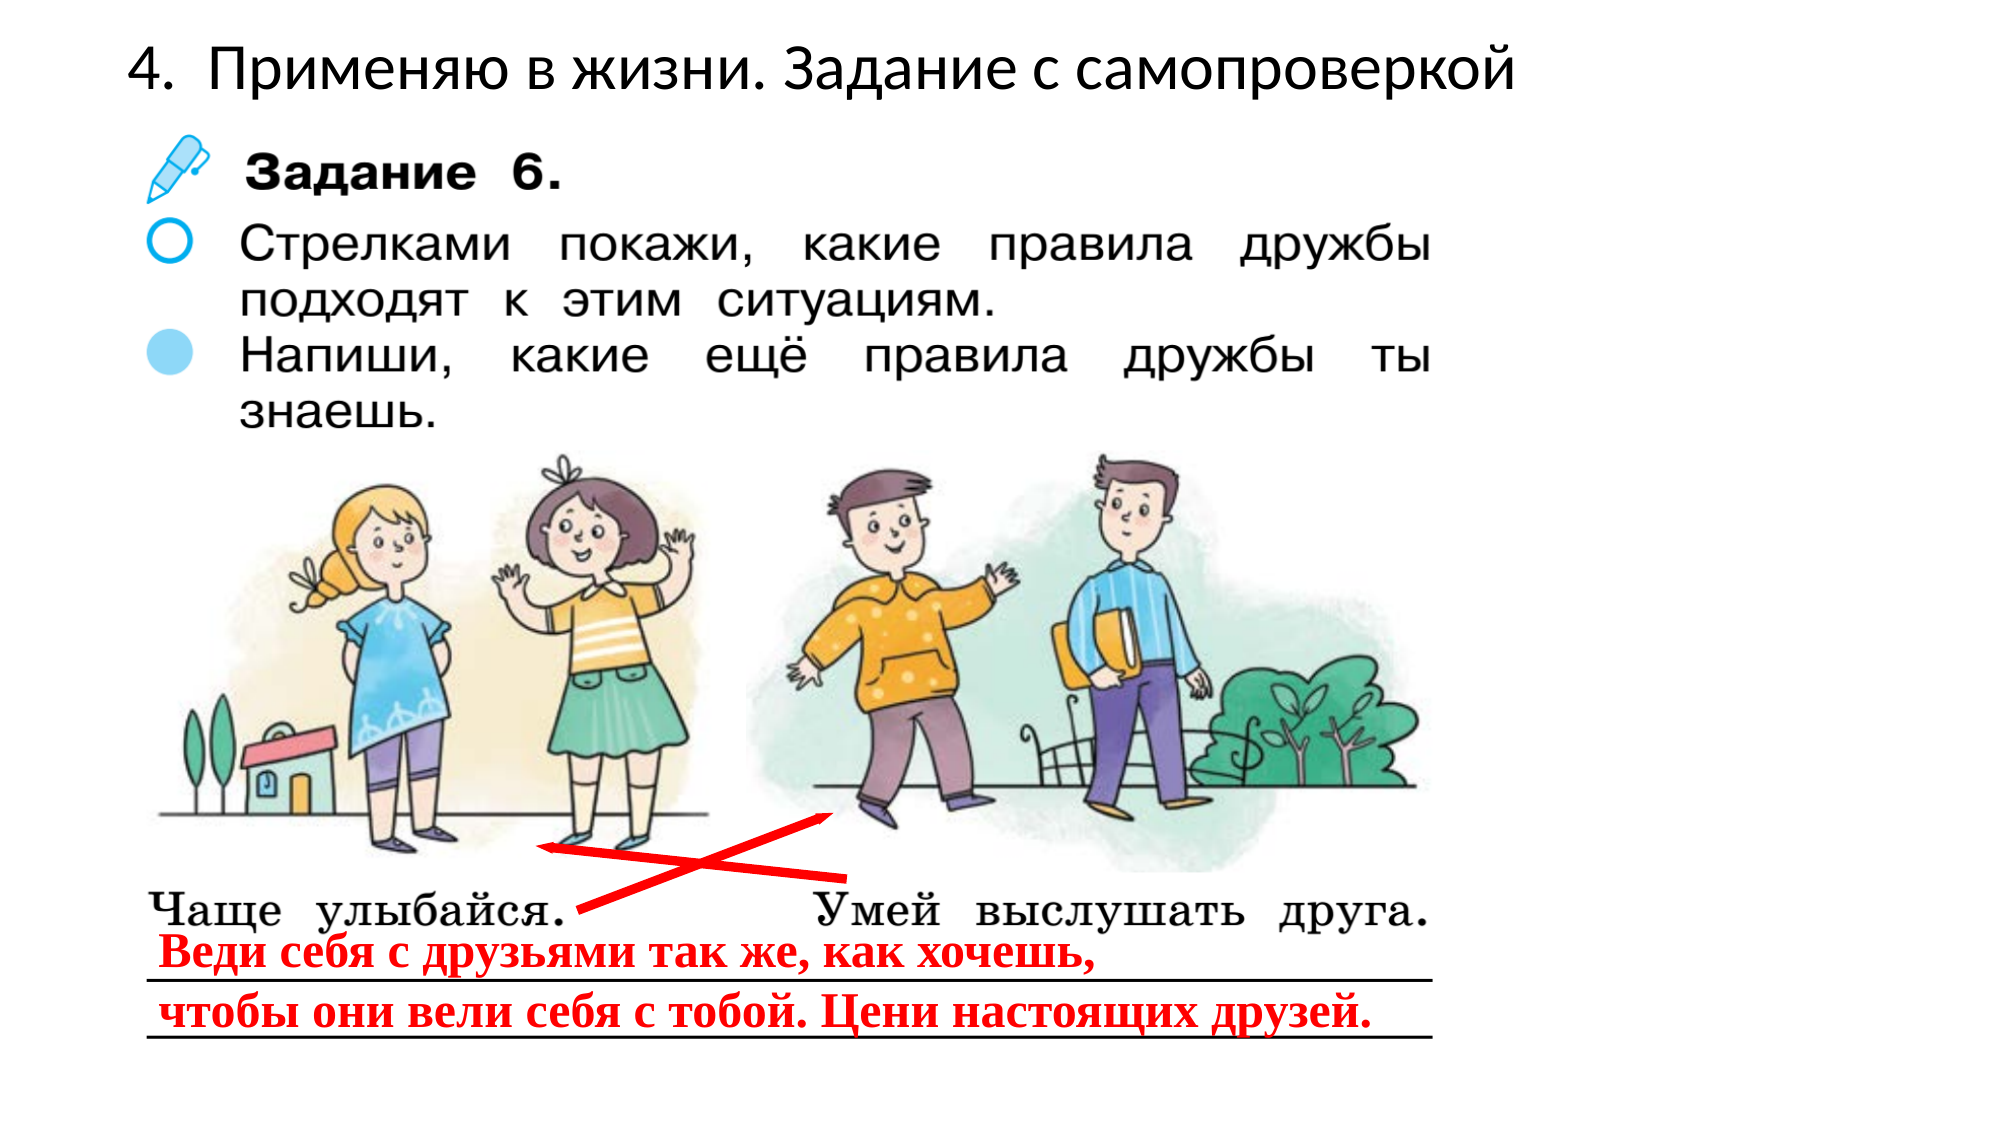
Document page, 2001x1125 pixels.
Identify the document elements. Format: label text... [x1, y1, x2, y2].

title 4. Применяю в жизни. Задание с самопроверкой [112, 25, 1838, 112]
text_box Веди себя с друзьями так же, как хочешь, чтобы они вели себя с тобой. Цени настоящих друзей. [143, 910, 1417, 1047]
picture [98, 129, 1462, 1057]
